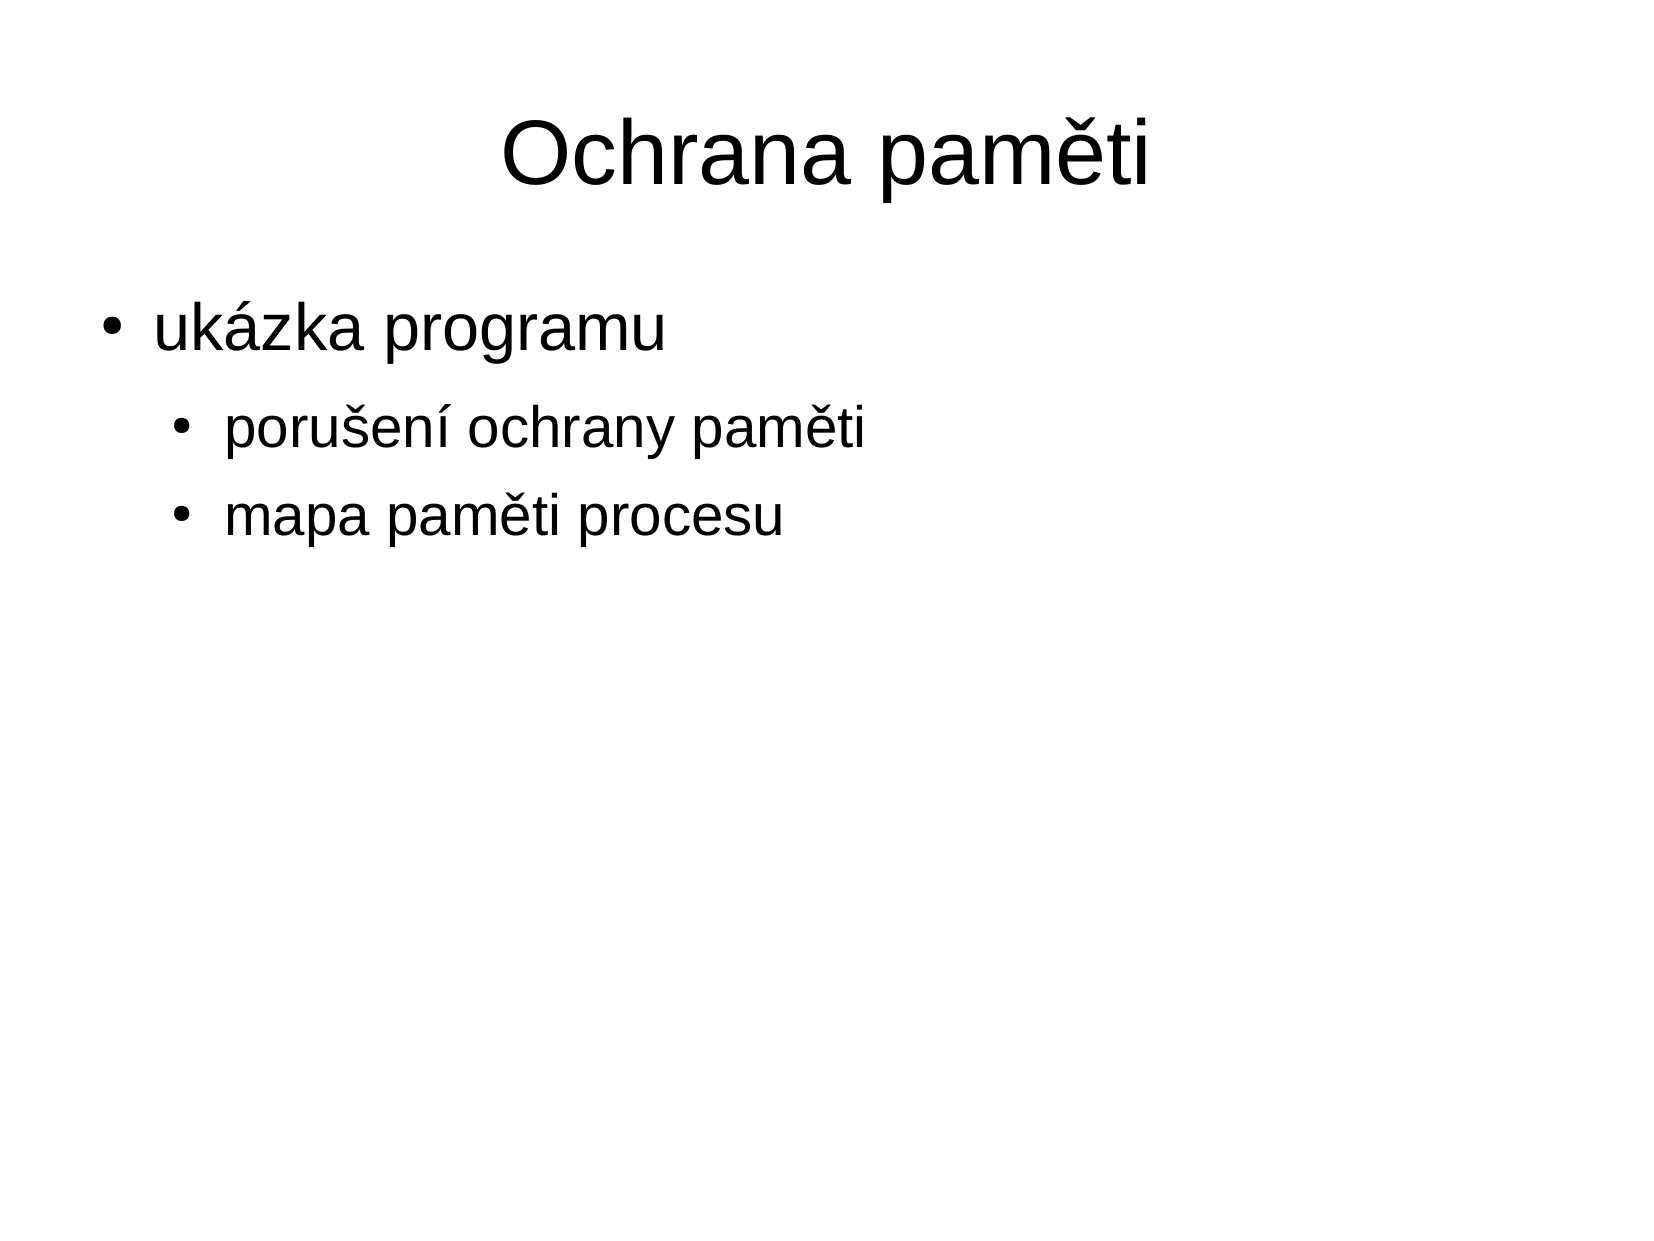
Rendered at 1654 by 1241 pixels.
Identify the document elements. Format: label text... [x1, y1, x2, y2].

title Ochrana paměti [82, 49, 1571, 257]
list ukázka programu porušení ochrany paměti mapa paměti procesu [82, 290, 1571, 1109]
